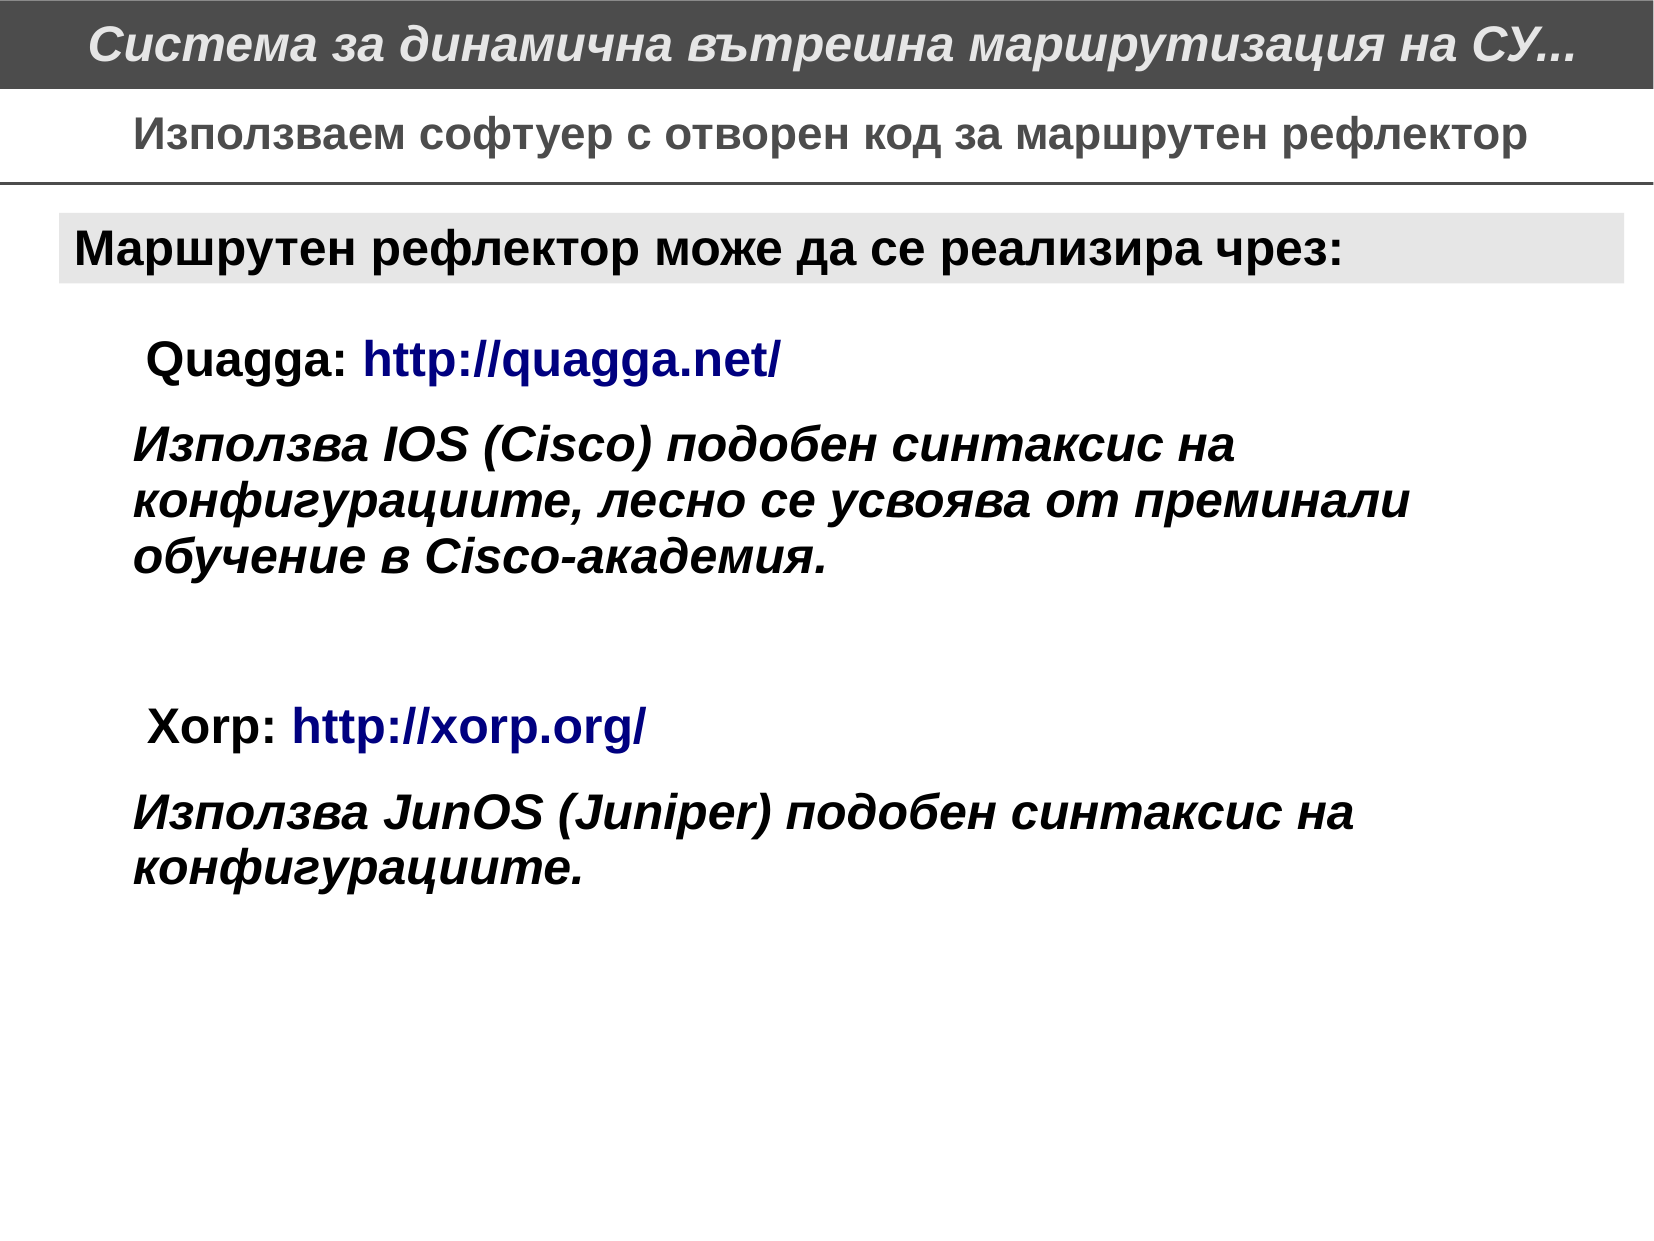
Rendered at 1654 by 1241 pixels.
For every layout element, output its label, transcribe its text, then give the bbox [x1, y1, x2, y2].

text_box Маршрутен рефлектор може да се реализира чрез: [59, 212, 1625, 284]
text_box Система за динамична вътрешна маршрутизация на СУ... [72, 9, 1594, 80]
text_box Използваем софтуер с отворен код за маршрутен рефлектор [118, 100, 1545, 167]
text_box Quagga: http://quagga.net/ Използва IOS (Cisco) подобен синтаксис на конфигурациите, лесно се усвоява от преминали обучение в Cisco-академия. Xorp: http://xorp.org/ Използва JunOS (Juniper) подобен синтаксис на конфигурациите. [118, 323, 1625, 903]
text_box [0, 0, 1654, 89]
